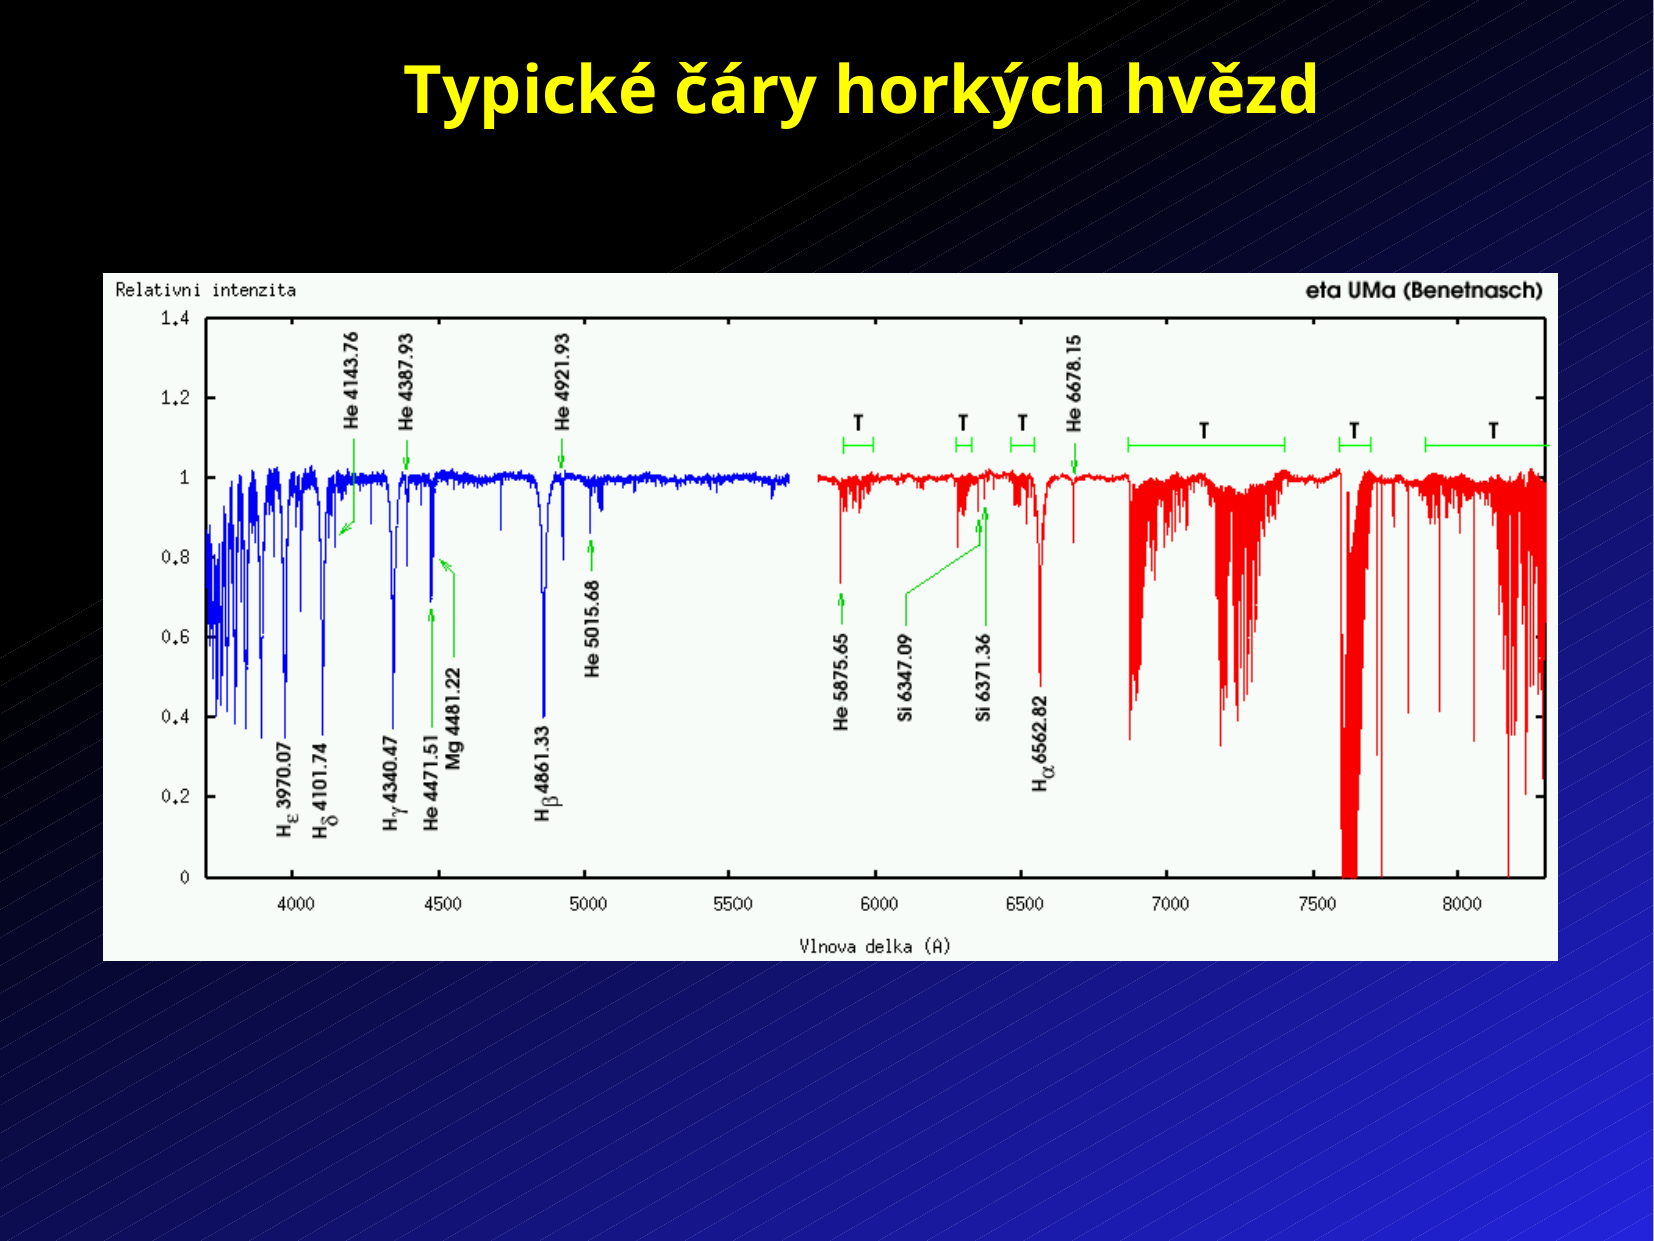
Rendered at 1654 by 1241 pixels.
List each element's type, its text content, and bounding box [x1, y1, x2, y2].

title Typické čáry horkých hvězd [118, 27, 1607, 148]
picture [103, 273, 1558, 961]
